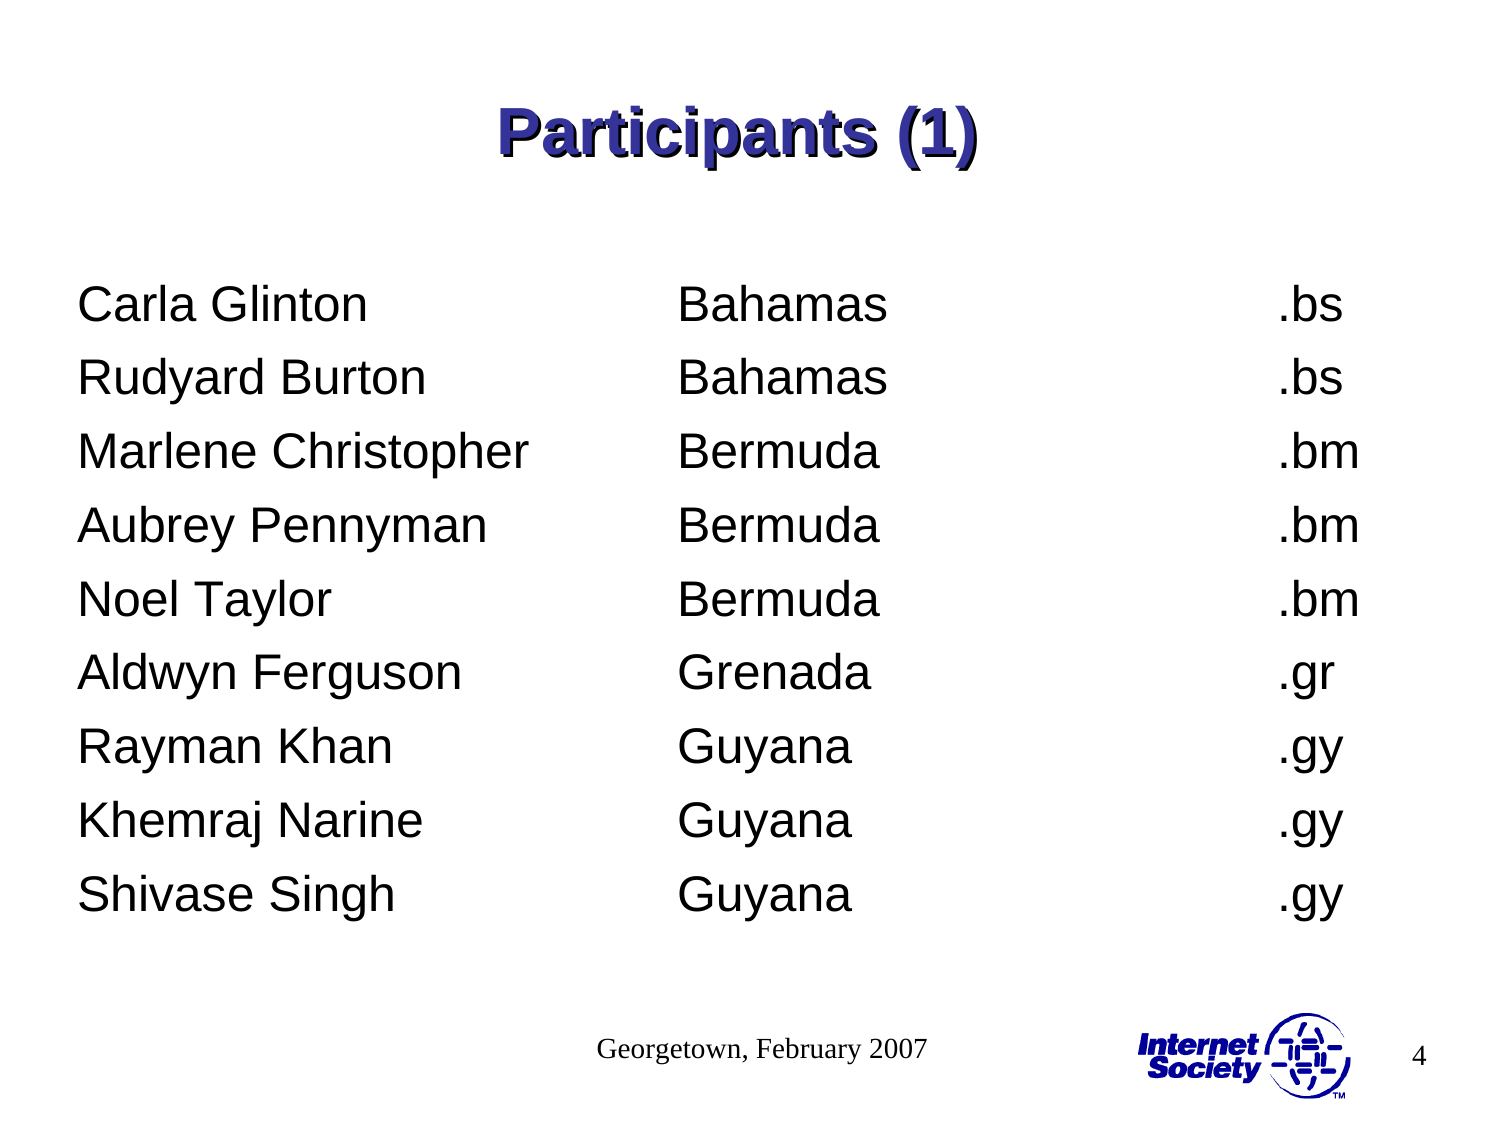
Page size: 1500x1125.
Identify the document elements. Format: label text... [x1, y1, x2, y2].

list Carla Glinton Bahamas .bs Rudyard Burton Bahamas .bs Marlene Christopher Bermuda .bm Aubrey Pennyman Bermuda .bm Noel Taylor Bermuda .bm Aldwyn Ferguson Grenada .gr Rayman Khan Guyana .gy Khemraj Narine Guyana .gy Shivase Singh Guyana .gy [62, 262, 1463, 1001]
title Participants (1) [99, 37, 1375, 225]
picture [1137, 1012, 1351, 1099]
